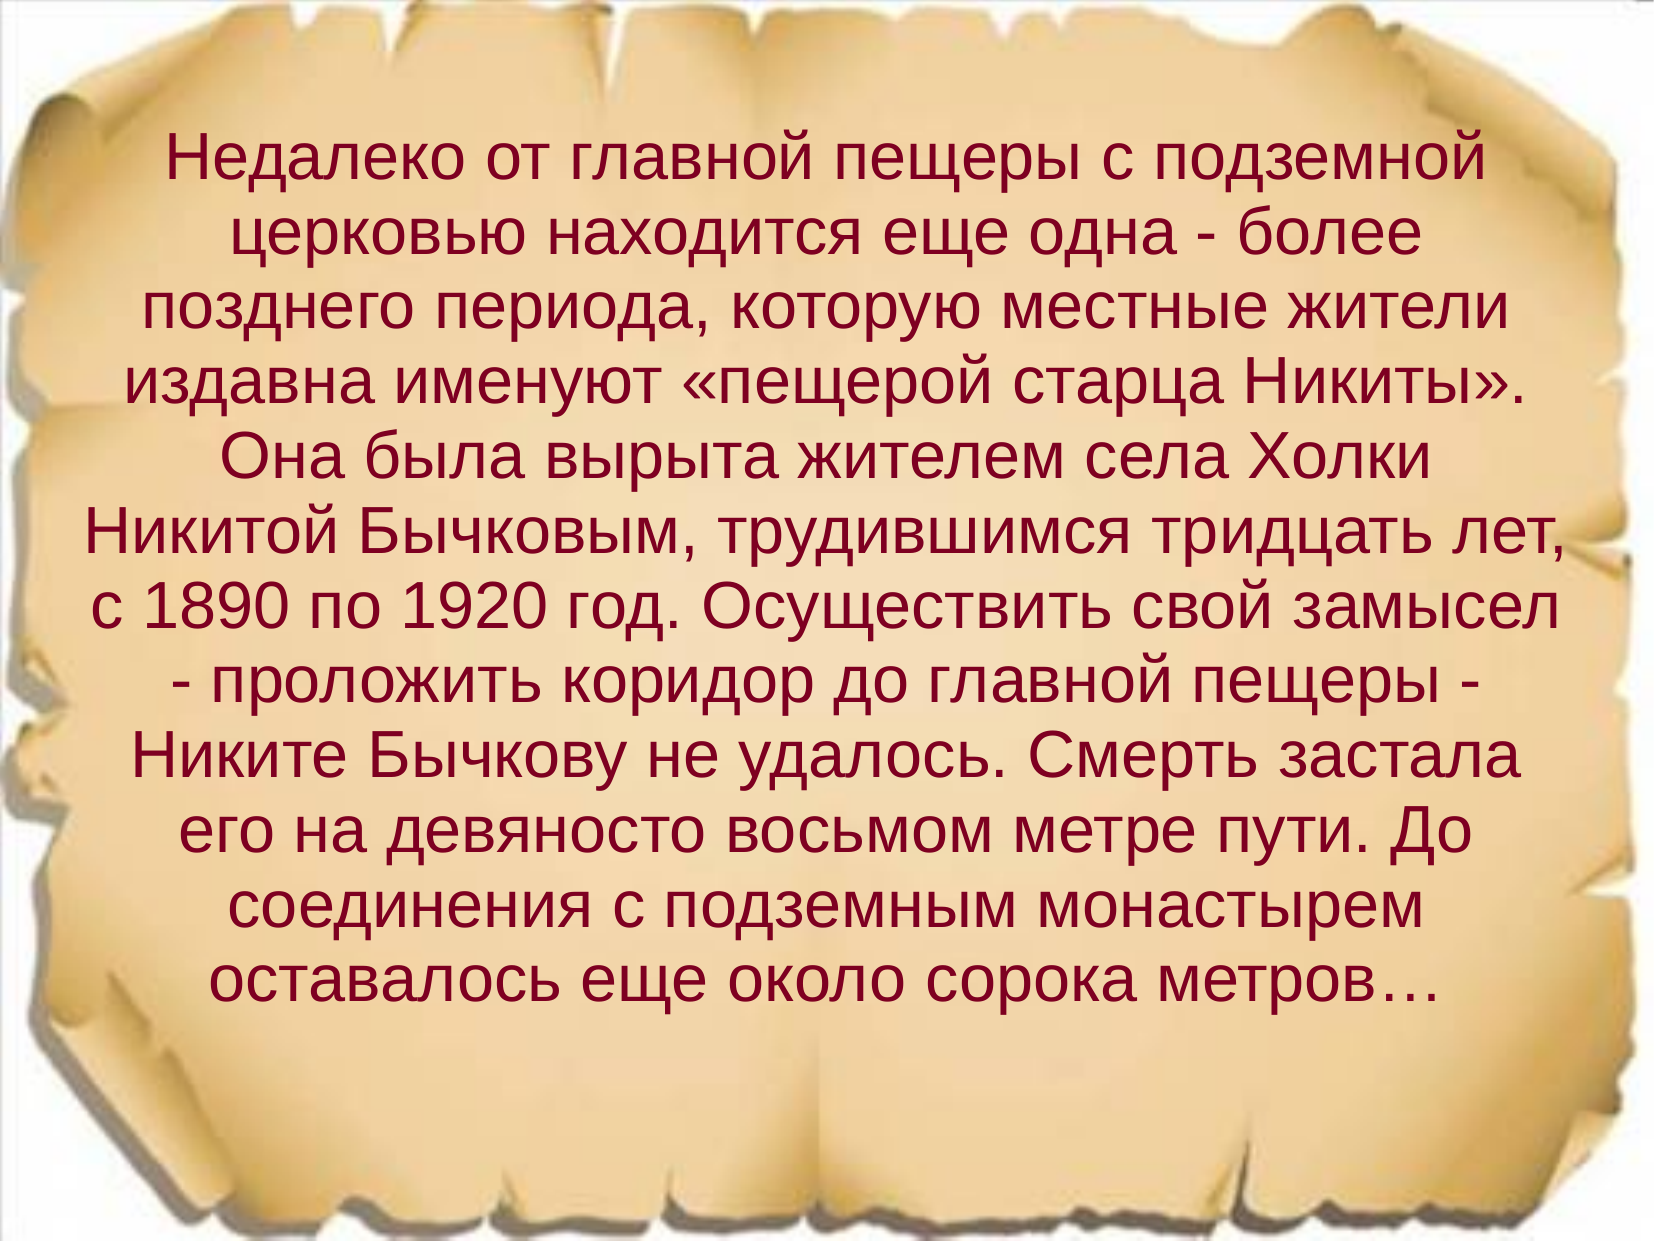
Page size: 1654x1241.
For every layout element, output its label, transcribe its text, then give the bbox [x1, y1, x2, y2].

picture [0, 0, 1654, 1241]
subtitle Недалеко от главной пещеры с подземной церковью находится еще одна - более позднего периода, которую местные жители издавна именуют «пещерой старца Никиты». Она была вырыта жителем села Холки Никитой Бычковым, трудившимся тридцать лет, с 1890 по 1920 год. Осуществить свой замысел - проложить коридор до главной пещеры - Никите Бычкову не удалось. Смерть застала его на девяносто восьмом метре пути. До соединения с подземным монастырем оставалось еще около сорока метров… [82, 56, 1571, 1102]
